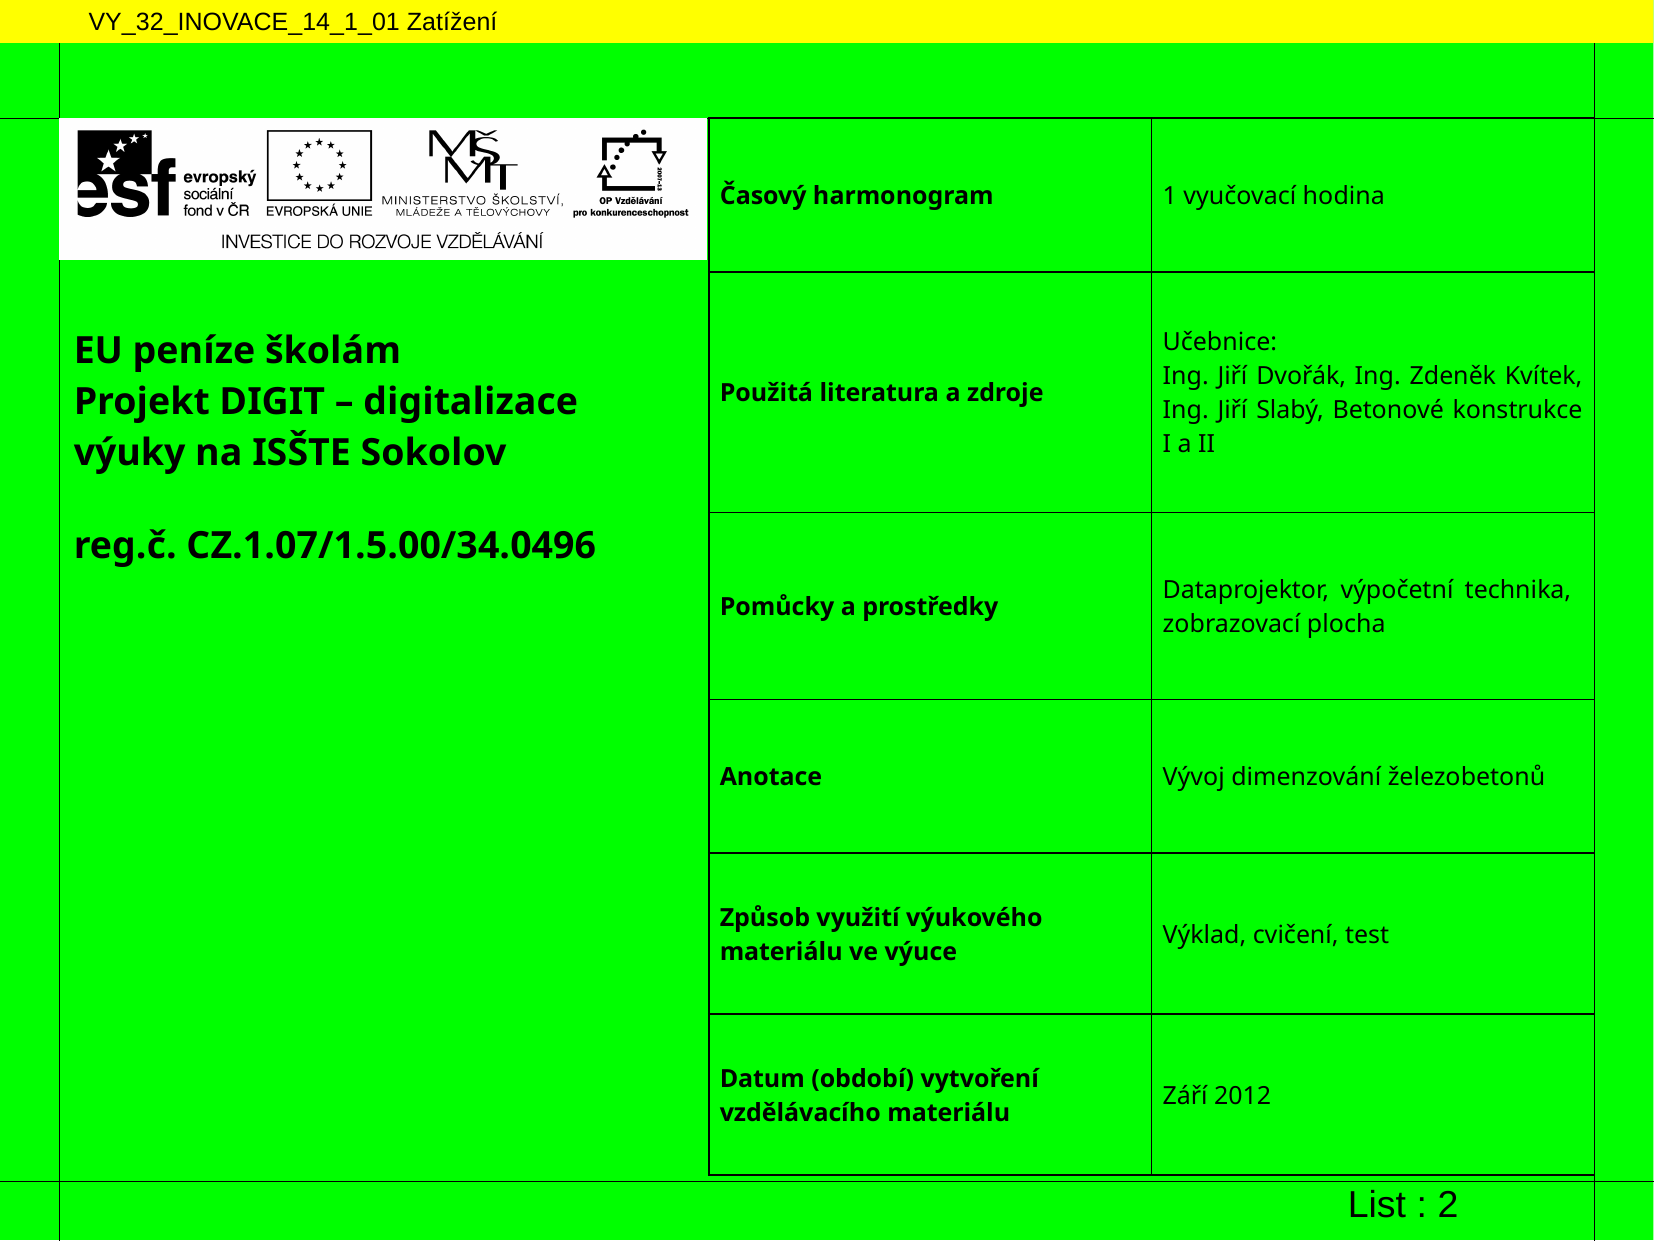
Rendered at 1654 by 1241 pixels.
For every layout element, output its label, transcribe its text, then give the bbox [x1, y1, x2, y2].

table_cell Datum (období) vytvoření vzdělávacího materiálu [710, 1015, 1151, 1174]
table_cell Pomůcky a prostředky [710, 513, 1151, 699]
table_cell Dataprojektor, výpočetní technika, zobrazovací plocha [1152, 513, 1594, 699]
table_cell Učebnice: Ing. Jiří Dvořák, Ing. Zdeněk Kvítek, Ing. Jiří Slabý, Betonové konstrukce I a II [1152, 273, 1594, 512]
table_header Časový harmonogram [710, 119, 1151, 271]
picture [59, 118, 707, 260]
table_cell Anotace [710, 700, 1151, 852]
table_cell Použitá literatura a zdroje [710, 273, 1151, 512]
text_box List : <číslo> [1357, 1176, 1599, 1241]
table_cell Výklad, cvičení, test [1152, 854, 1594, 1013]
table_cell Vývoj dimenzování železobetonů [1152, 700, 1594, 852]
text_box VY_32_INOVACE_14_1_01 Zatížení [0, 0, 1654, 43]
table_header 1 vyučovací hodina [1152, 119, 1594, 271]
text_box EU peníze školám Projekt DIGIT – digitalizace výuky na ISŠTE Sokolov reg.č. CZ.1.07/1.5.00/34.0496 [59, 315, 680, 562]
table_cell Způsob využití výukového materiálu ve výuce [710, 854, 1151, 1013]
table_cell Září 2012 [1152, 1015, 1594, 1174]
